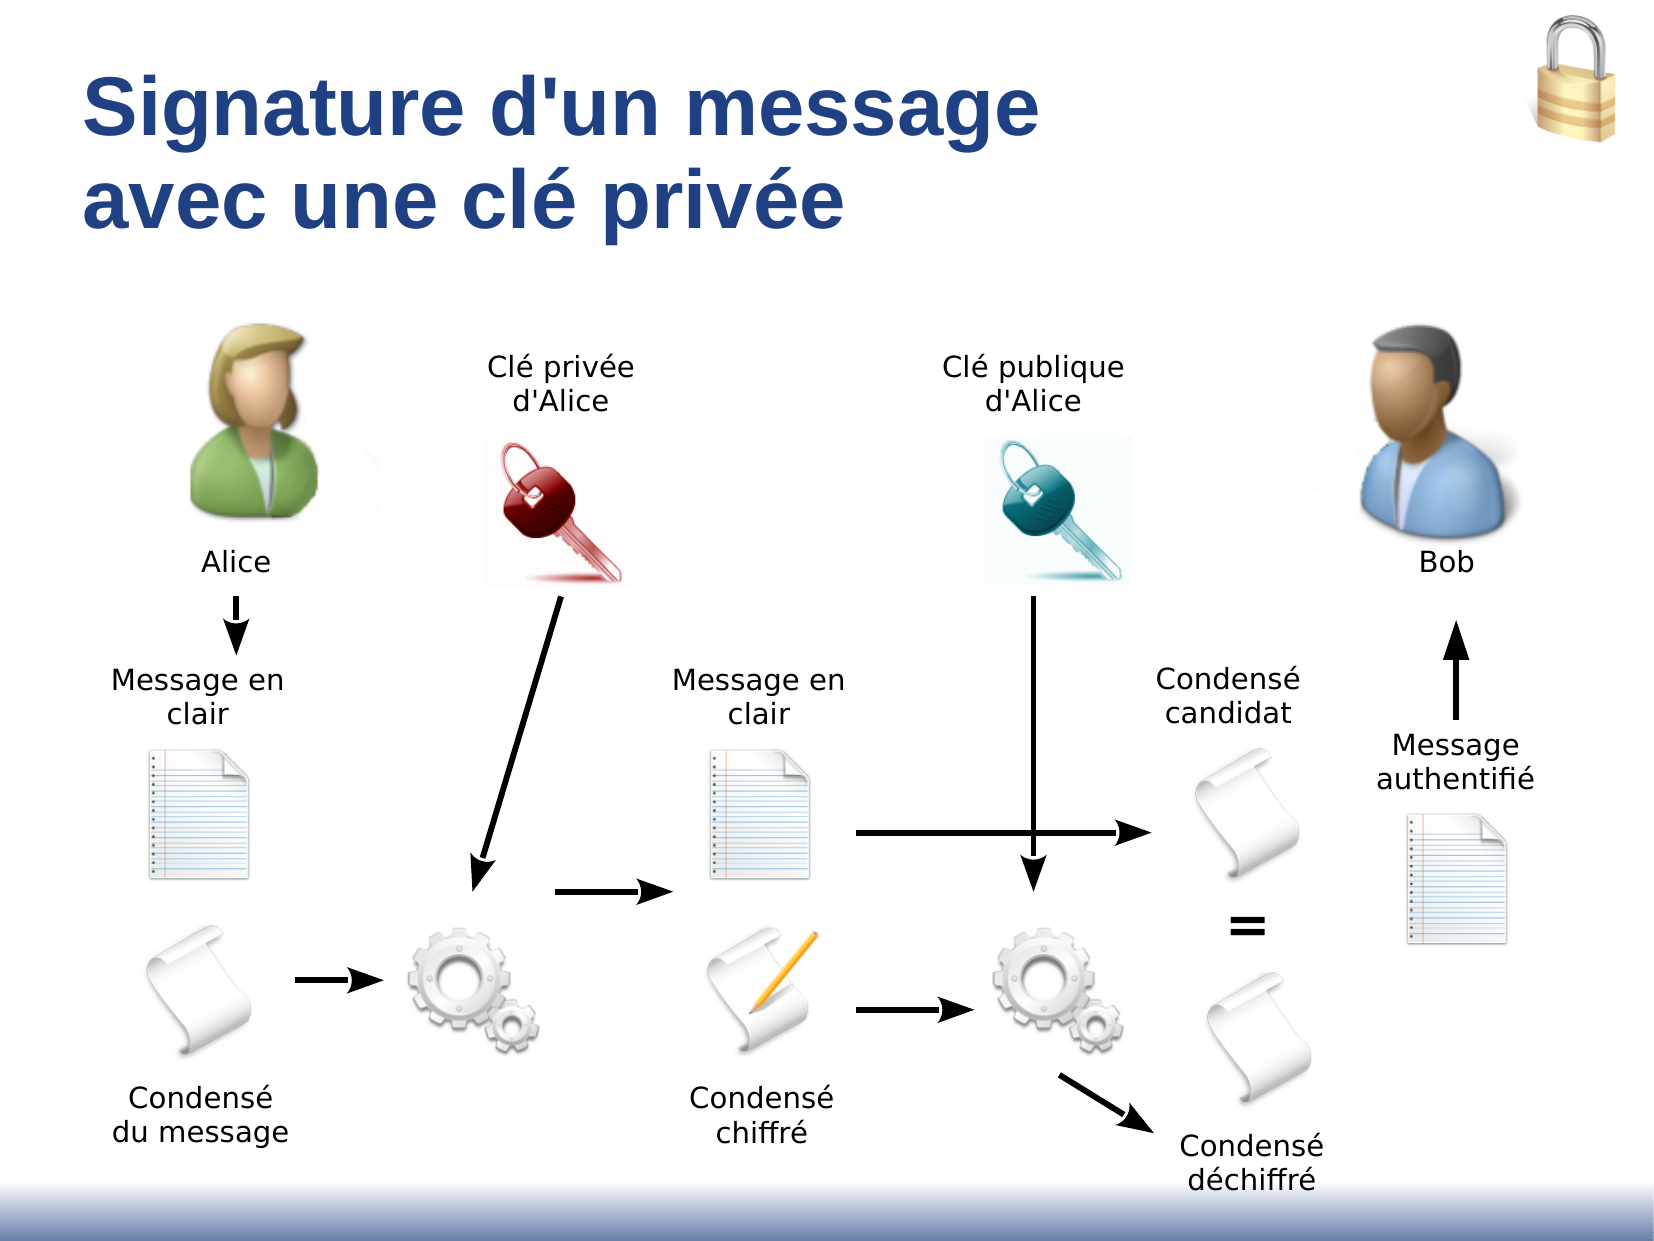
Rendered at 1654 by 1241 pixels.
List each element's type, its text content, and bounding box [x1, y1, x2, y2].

text_box Clé publique d'Alice [885, 342, 1182, 426]
picture [1298, 301, 1565, 568]
picture [1386, 808, 1528, 951]
text_box = [1210, 886, 1286, 964]
text_box Condensé chiffré [655, 1074, 869, 1158]
picture [983, 436, 1132, 585]
picture [484, 438, 632, 587]
text_box Condensé du message [94, 1074, 308, 1158]
picture [1175, 744, 1317, 886]
text_box Condensé déchiffré [1145, 1121, 1359, 1205]
picture [128, 744, 270, 886]
picture [401, 921, 544, 1063]
picture [690, 921, 833, 1063]
text_box Message en clair [94, 655, 302, 739]
picture [126, 921, 269, 1063]
picture [118, 301, 385, 568]
text_box Clé privée d'Alice [442, 342, 680, 426]
picture [1187, 968, 1329, 1111]
text_box Alice [147, 537, 325, 587]
text_box Condensé candidat [1122, 654, 1335, 739]
picture [986, 921, 1128, 1063]
text_box Message en clair [655, 655, 863, 739]
text_box Bob [1358, 537, 1536, 587]
picture [689, 744, 831, 886]
title Signature d'un message avec une clé privée [82, 56, 1571, 250]
text_box Message authentifié [1352, 720, 1560, 804]
picture [1505, 11, 1642, 148]
